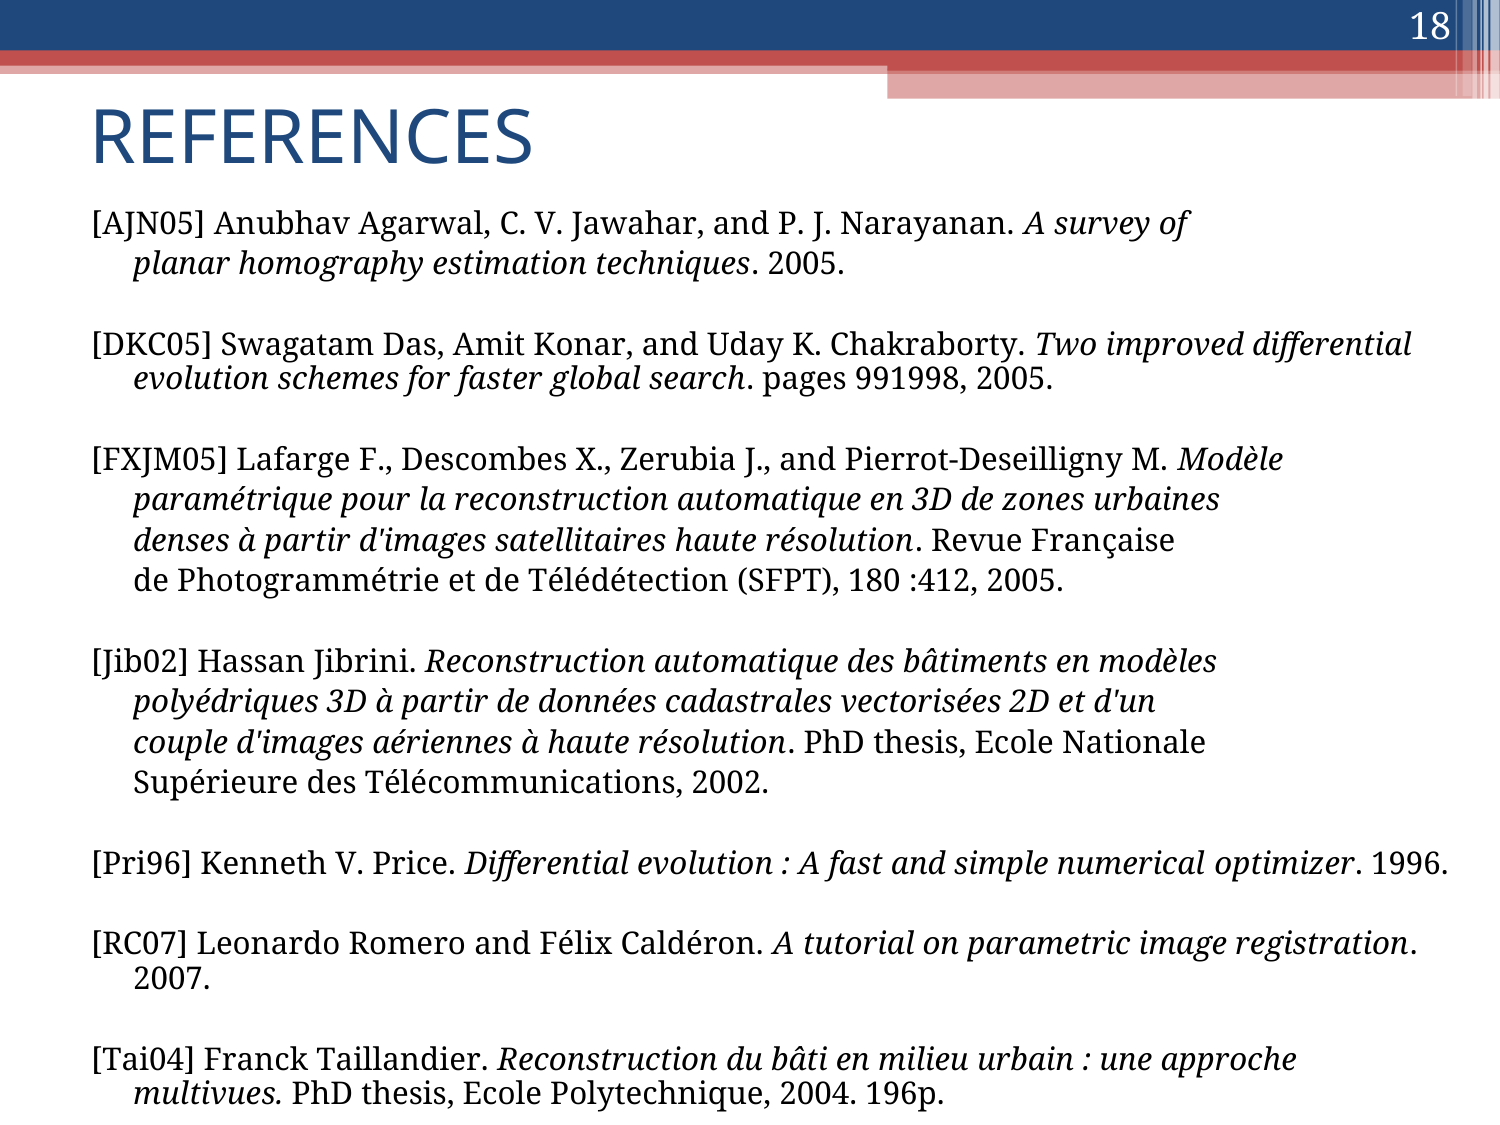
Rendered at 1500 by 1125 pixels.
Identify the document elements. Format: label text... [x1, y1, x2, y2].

list [AJN05] Anubhav Agarwal, C. V. Jawahar, and P. J. Narayanan. A survey of planar homography estimation techniques. 2005. [DKC05] Swagatam Das, Amit Konar, and Uday K. Chakraborty. Two improved differential evolution schemes for faster global search. pages 991998, 2005. [FXJM05] Lafarge F., Descombes X., Zerubia J., and Pierrot-Deseilligny M. Modèle paramétrique pour la reconstruction automatique en 3D de zones urbaines denses à partir d'images satellitaires haute résolution. Revue Française de Photogrammétrie et de Télédétection (SFPT), 180 :412, 2005. [Jib02] Hassan Jibrini. Reconstruction automatique des bâtiments en modèles polyédriques 3D à partir de données cadastrales vectorisées 2D et d'un couple d'images aériennes à haute résolution. PhD thesis, Ecole Nationale Supérieure des Télécommunications, 2002. [Pri96] Kenneth V. Price. Differential evolution : A fast and simple numerical optimizer. 1996. [RC07] Leonardo Romero and Félix Caldéron. A tutorial on parametric image registration. 2007. [Tai04] Franck Taillandier. Reconstruction du bâti en milieu urbain : une approche multivues. PhD thesis, Ecole Polytechnique, 2004. 196p. [58, 199, 1465, 1091]
title REFERENCES [75, 83, 1426, 187]
text_box <numéro> [1340, 0, 1466, 61]
